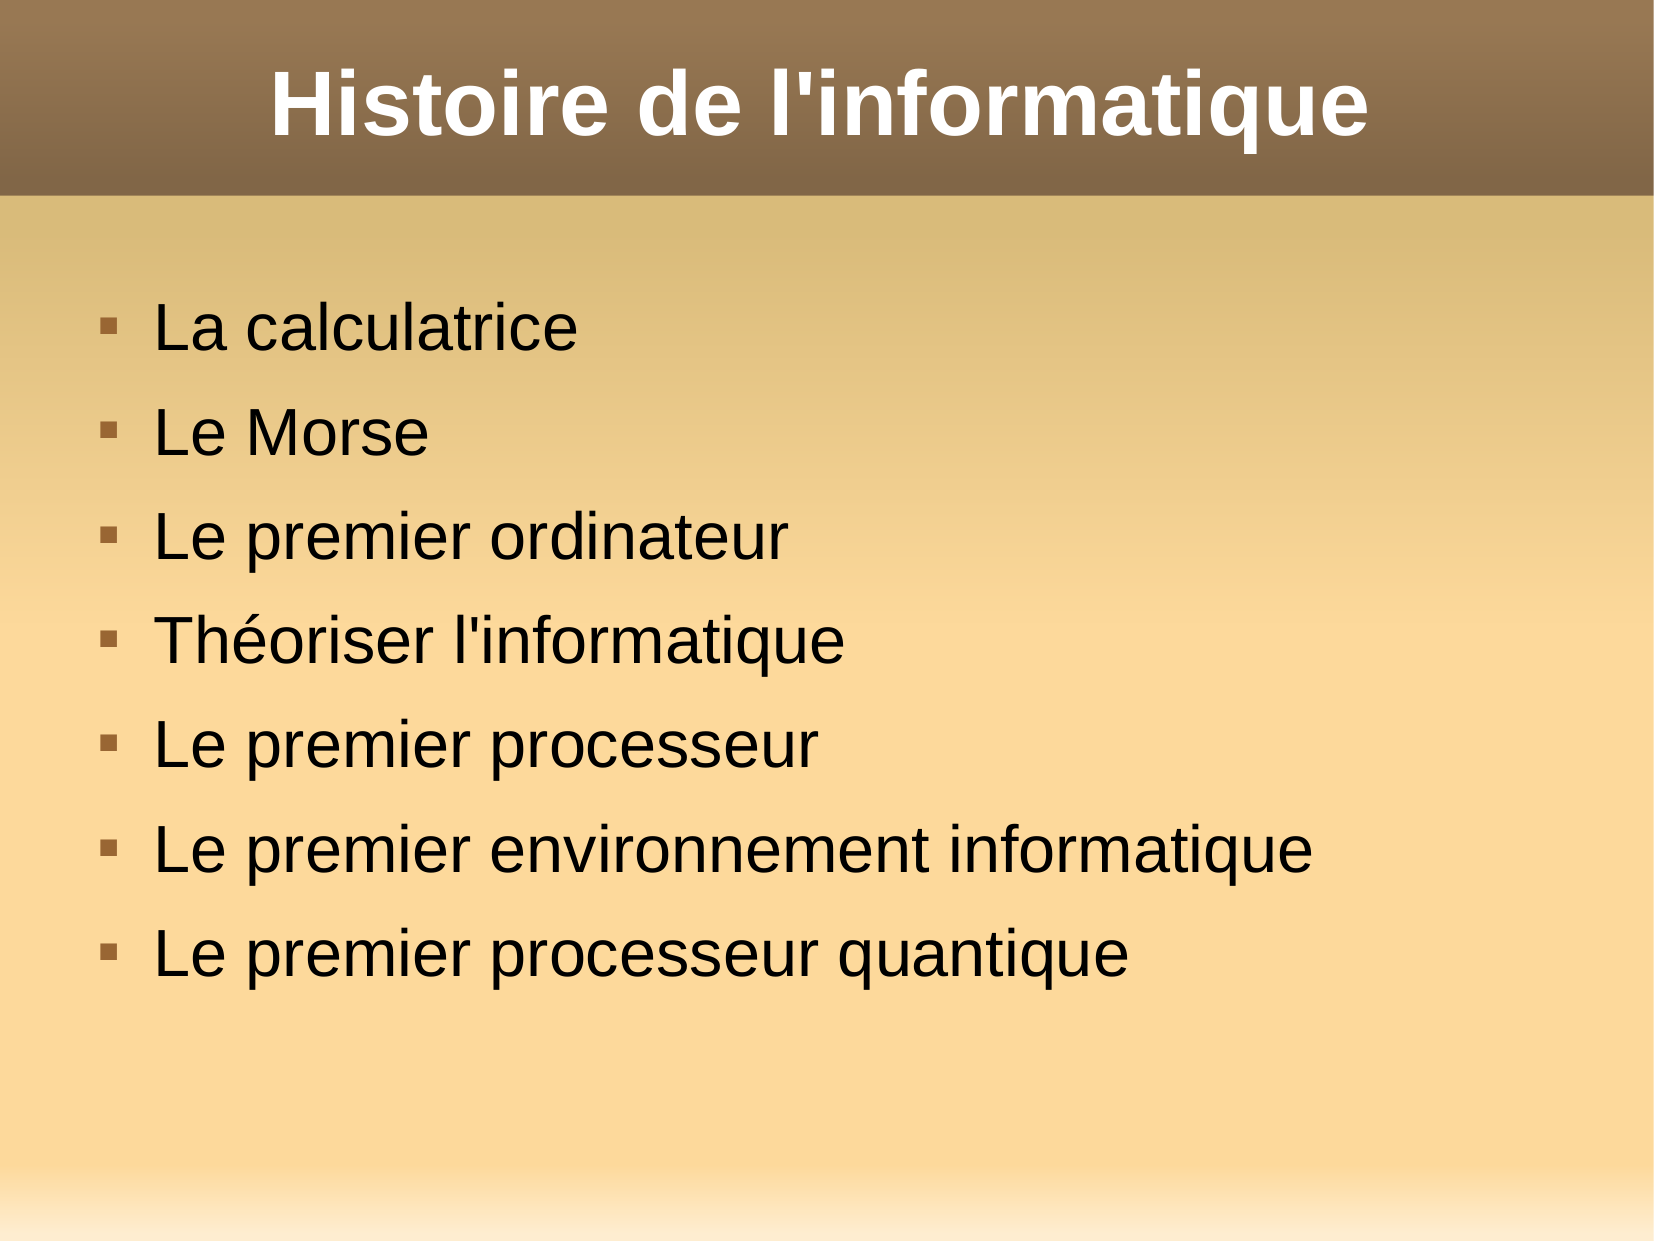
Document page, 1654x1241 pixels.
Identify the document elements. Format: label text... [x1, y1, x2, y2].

picture [0, 0, 1654, 1241]
title Histoire de l'informatique [76, 0, 1565, 208]
list La calculatrice Le Morse Le premier ordinateur Théoriser l'informatique Le premier processeur Le premier environnement informatique Le premier processeur quantique [82, 290, 1571, 1109]
